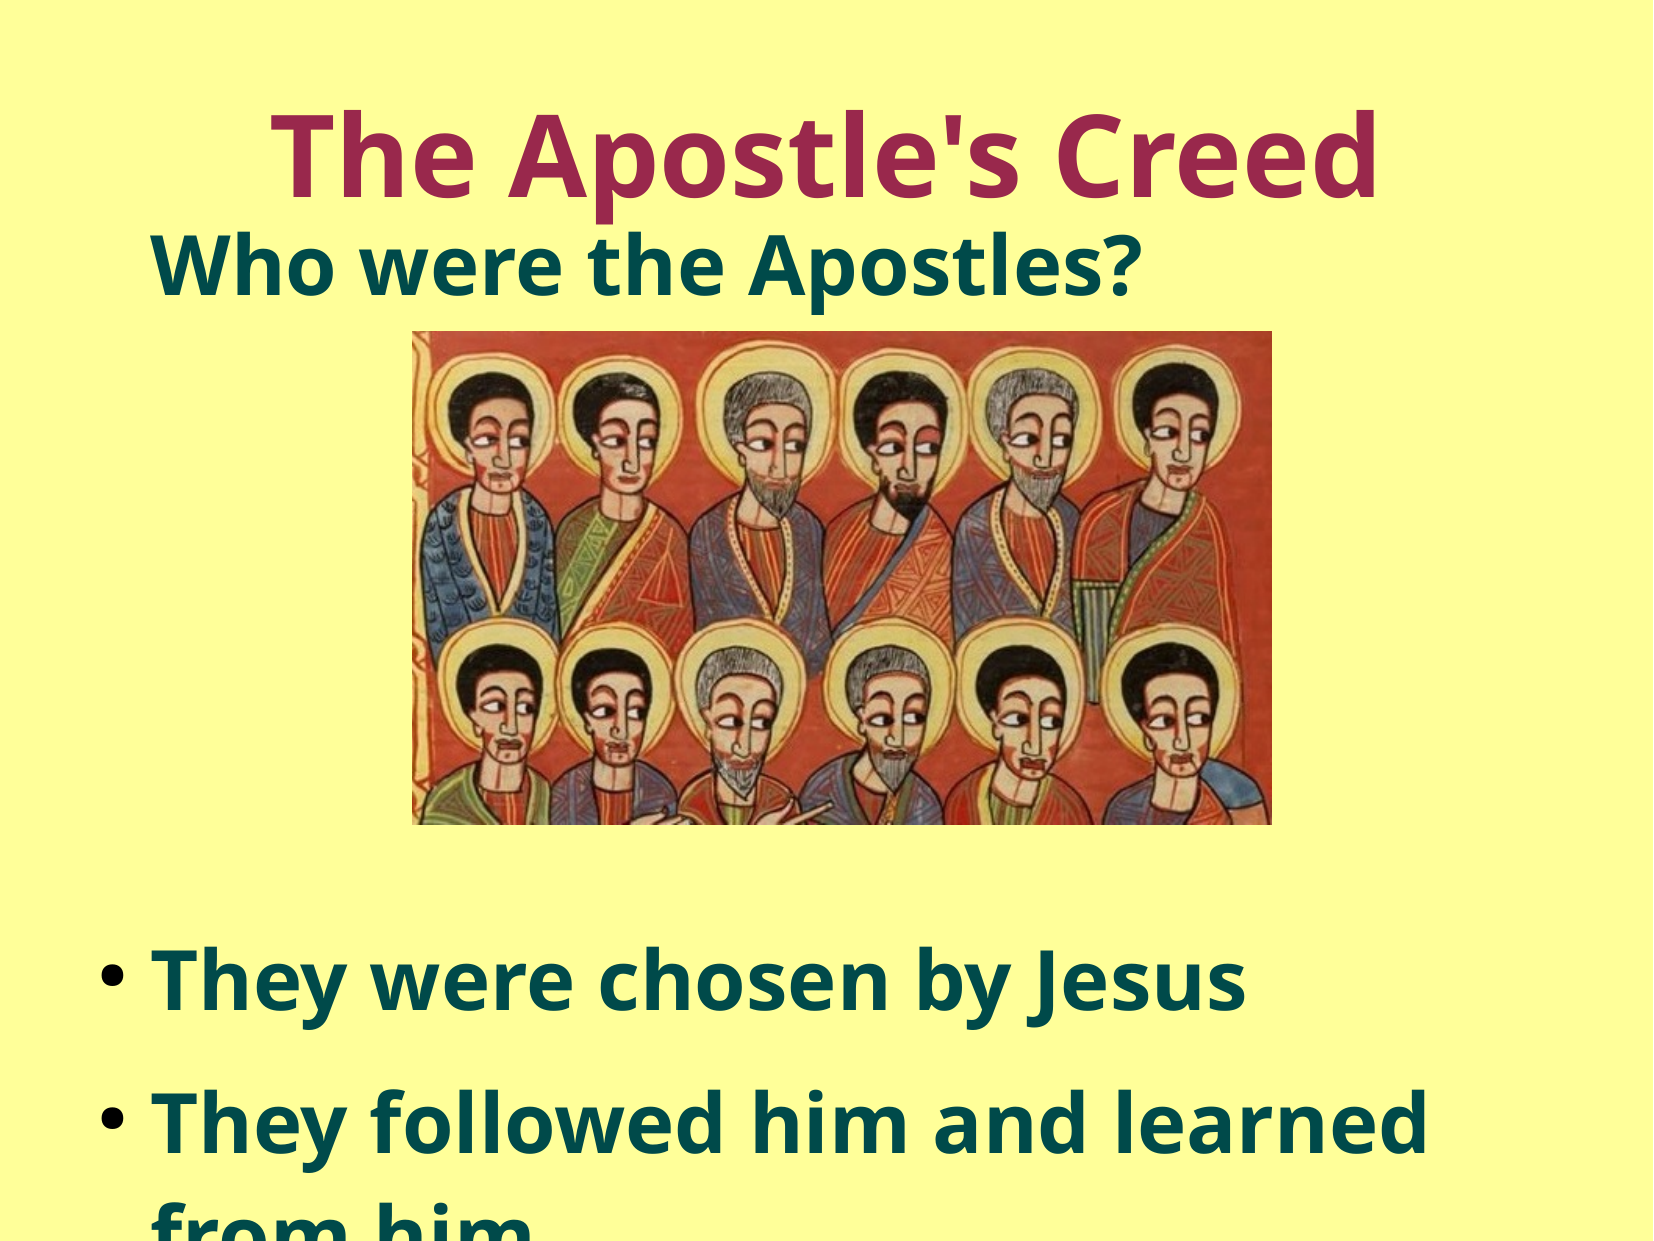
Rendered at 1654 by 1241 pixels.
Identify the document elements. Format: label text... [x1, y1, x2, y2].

title The Apostle's Creed [82, 49, 1571, 257]
list Who were the Apostles? They were chosen by Jesus They followed him and learned from him [79, 206, 1568, 1241]
picture [412, 331, 1272, 826]
